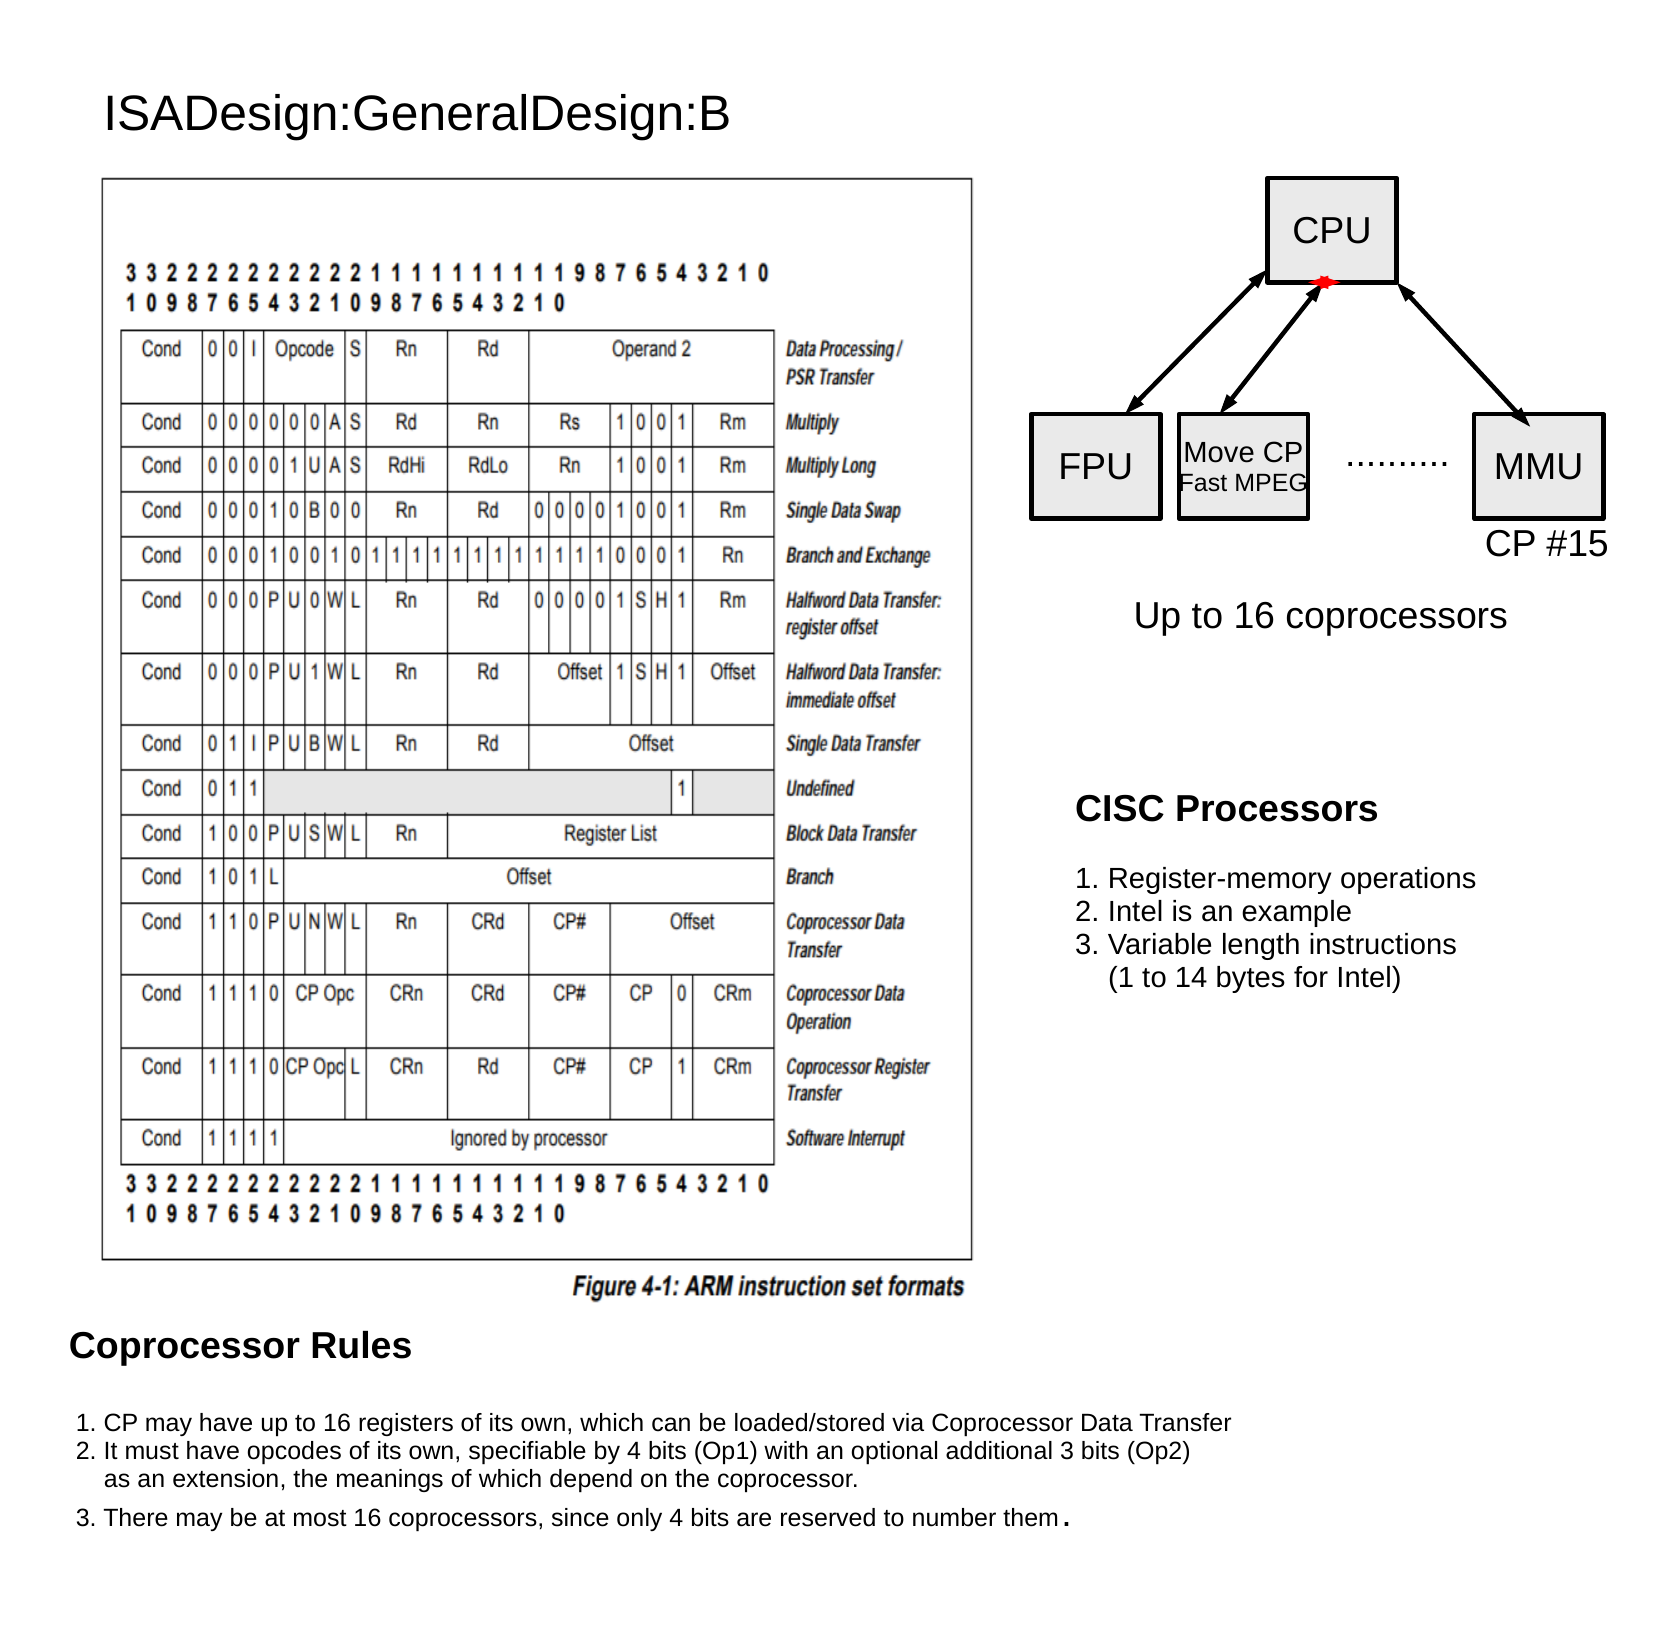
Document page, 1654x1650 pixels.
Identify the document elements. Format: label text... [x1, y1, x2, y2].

text_box ISADesign:GeneralDesign:B [88, 78, 1076, 166]
text_box .......... [1328, 423, 1468, 485]
text_box FPU [1031, 414, 1161, 519]
text_box CISC Processors 1. Register-memory operations 2. Intel is an example 3. Variable length instructions (1 to 14 bytes for Intel) [1058, 777, 1494, 1038]
text_box CP #15 [1467, 513, 1627, 575]
text_box Up to 16 coprocessors [1116, 584, 1526, 646]
text_box MMU [1474, 414, 1604, 513]
text_box Coprocessor Rules 1. CP may have up to 16 registers of its own, which can be loaded/stored via Coprocessor Data Transfer 2. It must have opcodes of its own, specifiable by 4 bits (Op1) with an optional additional 3 bits (Op2) as an extension, the meanings of which depend on the coprocessor. 3. There may be at most 16 coprocessors, since only 4 bits are reserved to number them. [51, 1314, 1252, 1589]
picture [88, 165, 1006, 1309]
text_box Move CP Fast MPEG [1178, 414, 1309, 519]
text_box CPU [1267, 177, 1397, 283]
